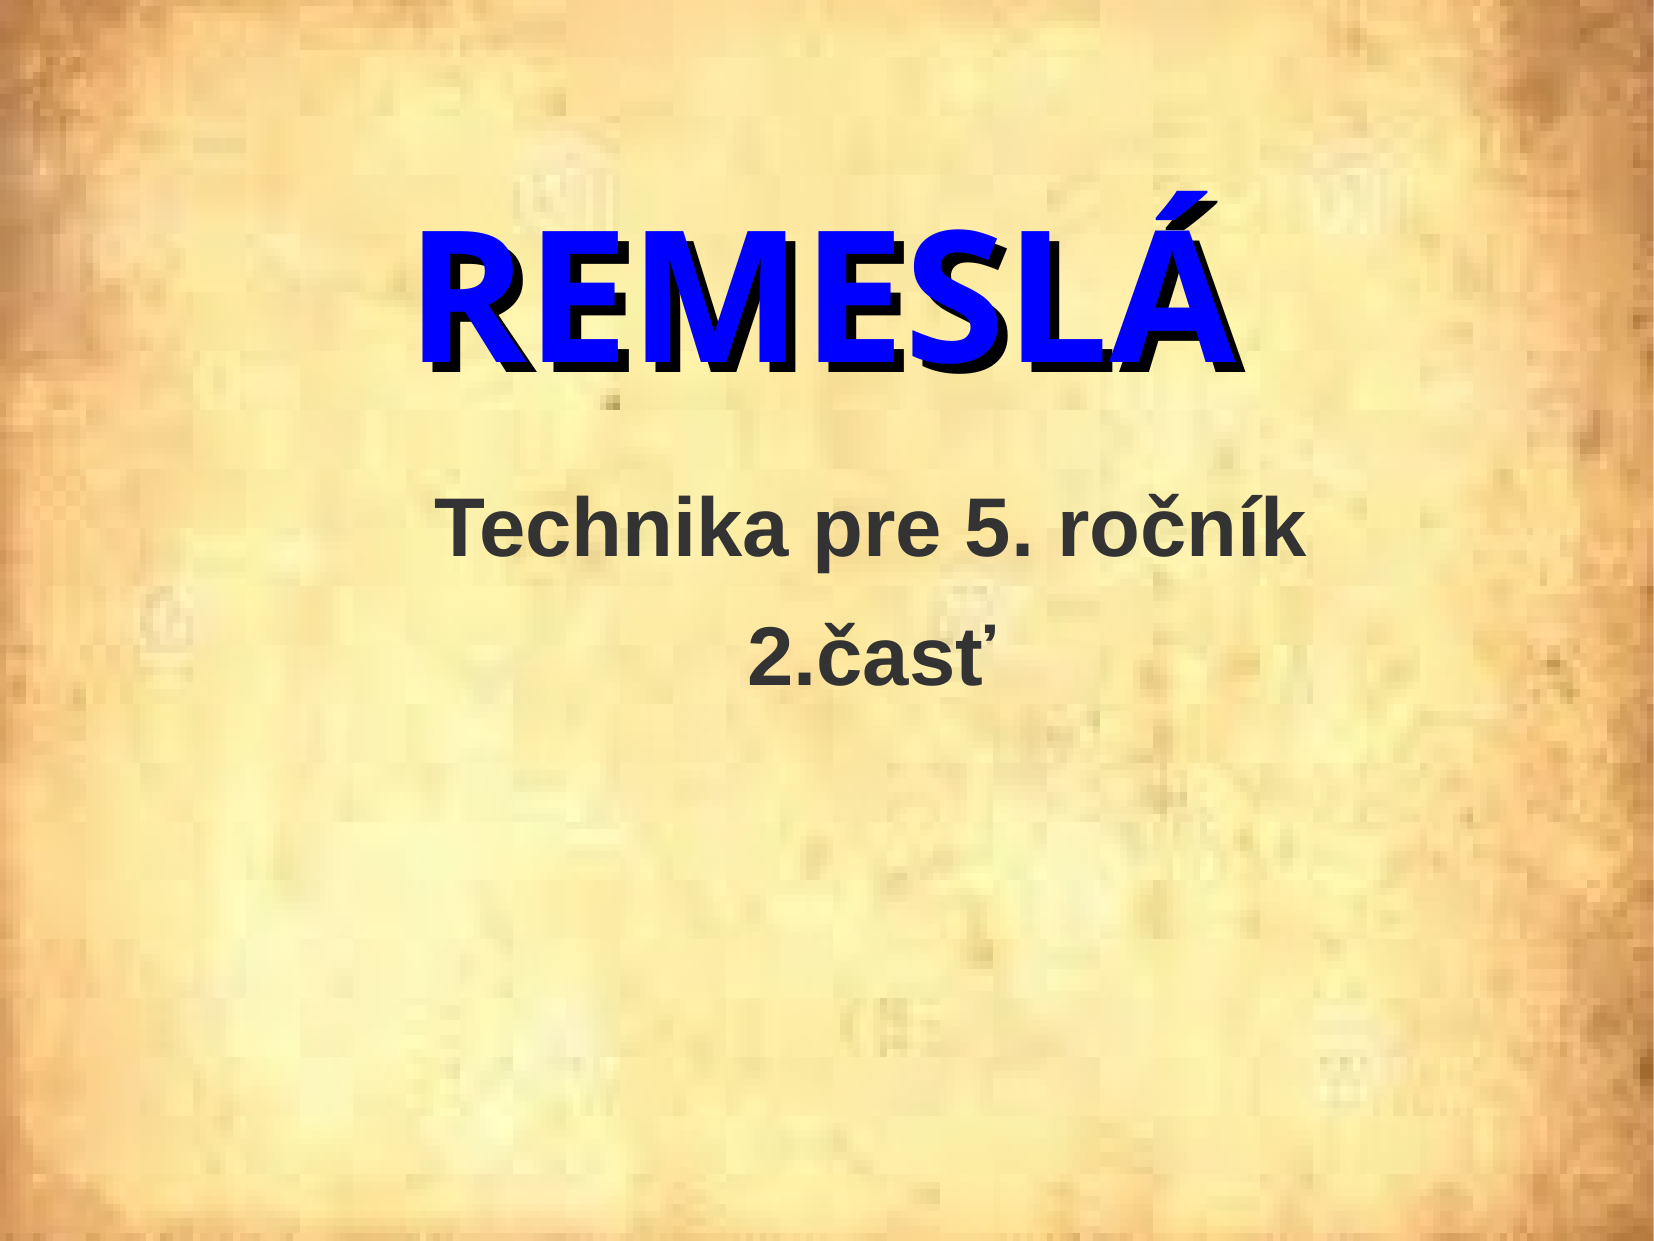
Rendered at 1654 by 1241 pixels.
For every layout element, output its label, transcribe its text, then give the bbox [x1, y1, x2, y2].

title REMESLÁ [76, 0, 1565, 381]
subtitle Technika pre 5. ročník 2.časť [127, 309, 1616, 1114]
